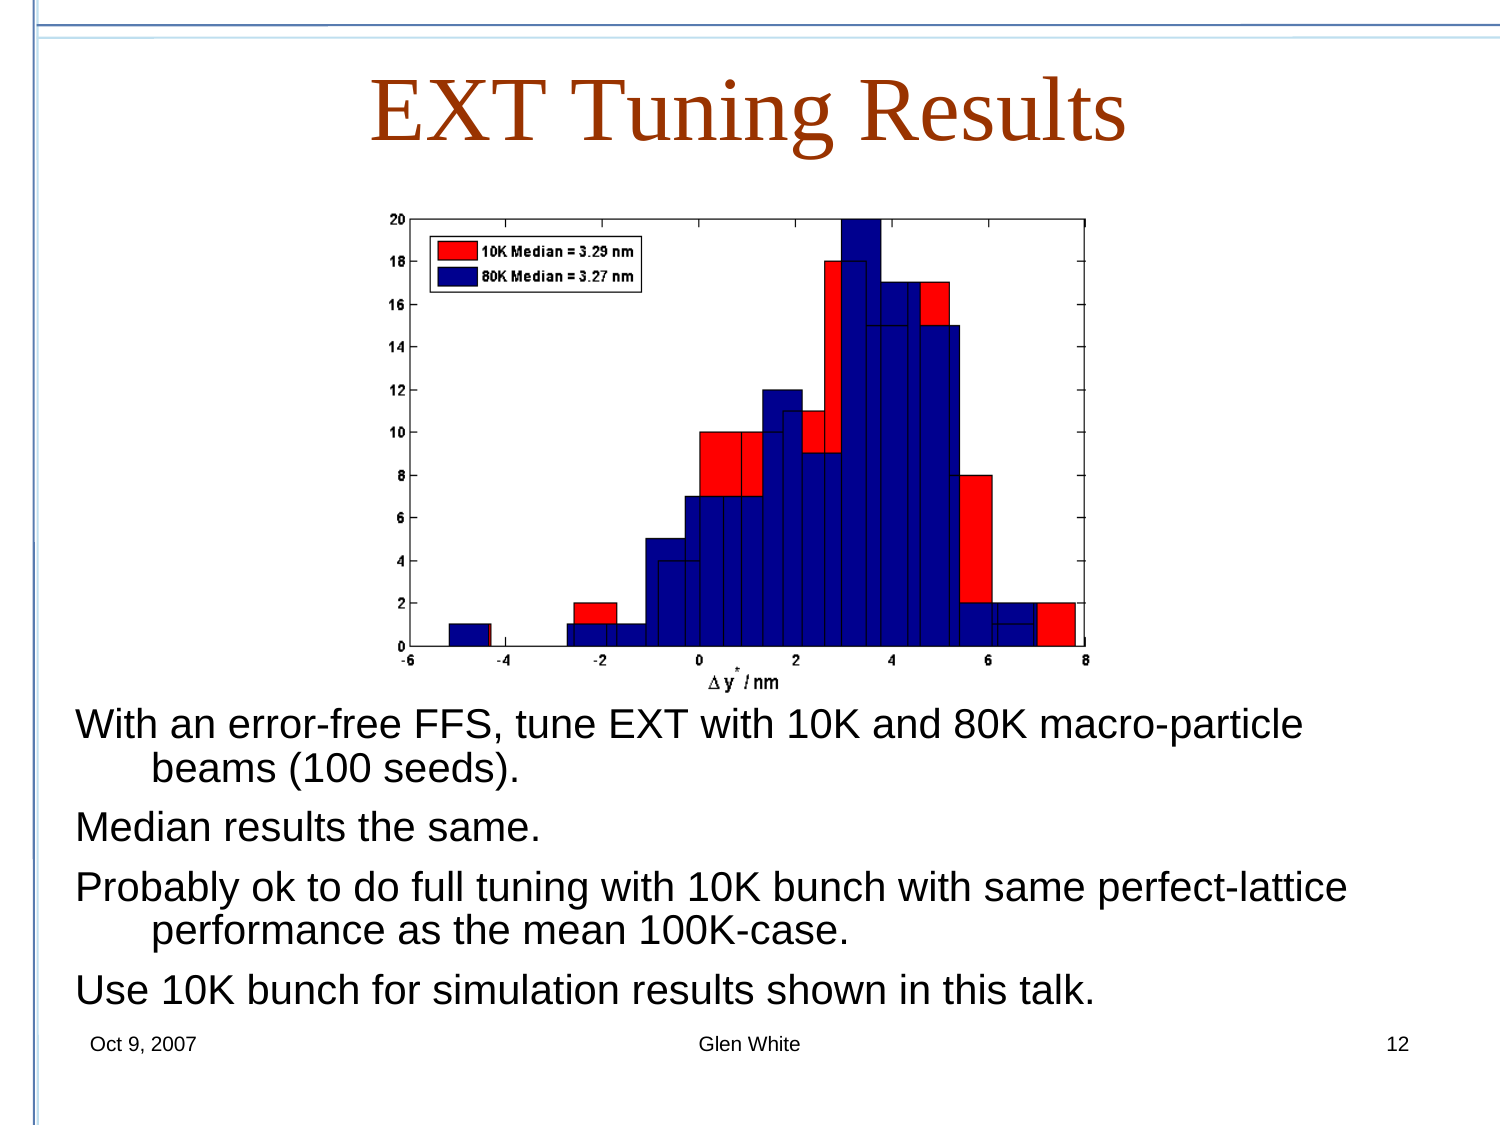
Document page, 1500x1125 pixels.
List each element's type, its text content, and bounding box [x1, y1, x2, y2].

title EXT Tuning Results [75, 57, 1426, 168]
picture [296, 179, 1168, 704]
list With an error-free FFS, tune EXT with 10K and 80K macro-particle beams (100 seeds). Median results the same. Probably ok to do full tuning with 10K bunch with same perfect-lattice performance as the mean 100K-case. Use 10K bunch for simulation results shown in this talk. [75, 704, 1426, 1034]
